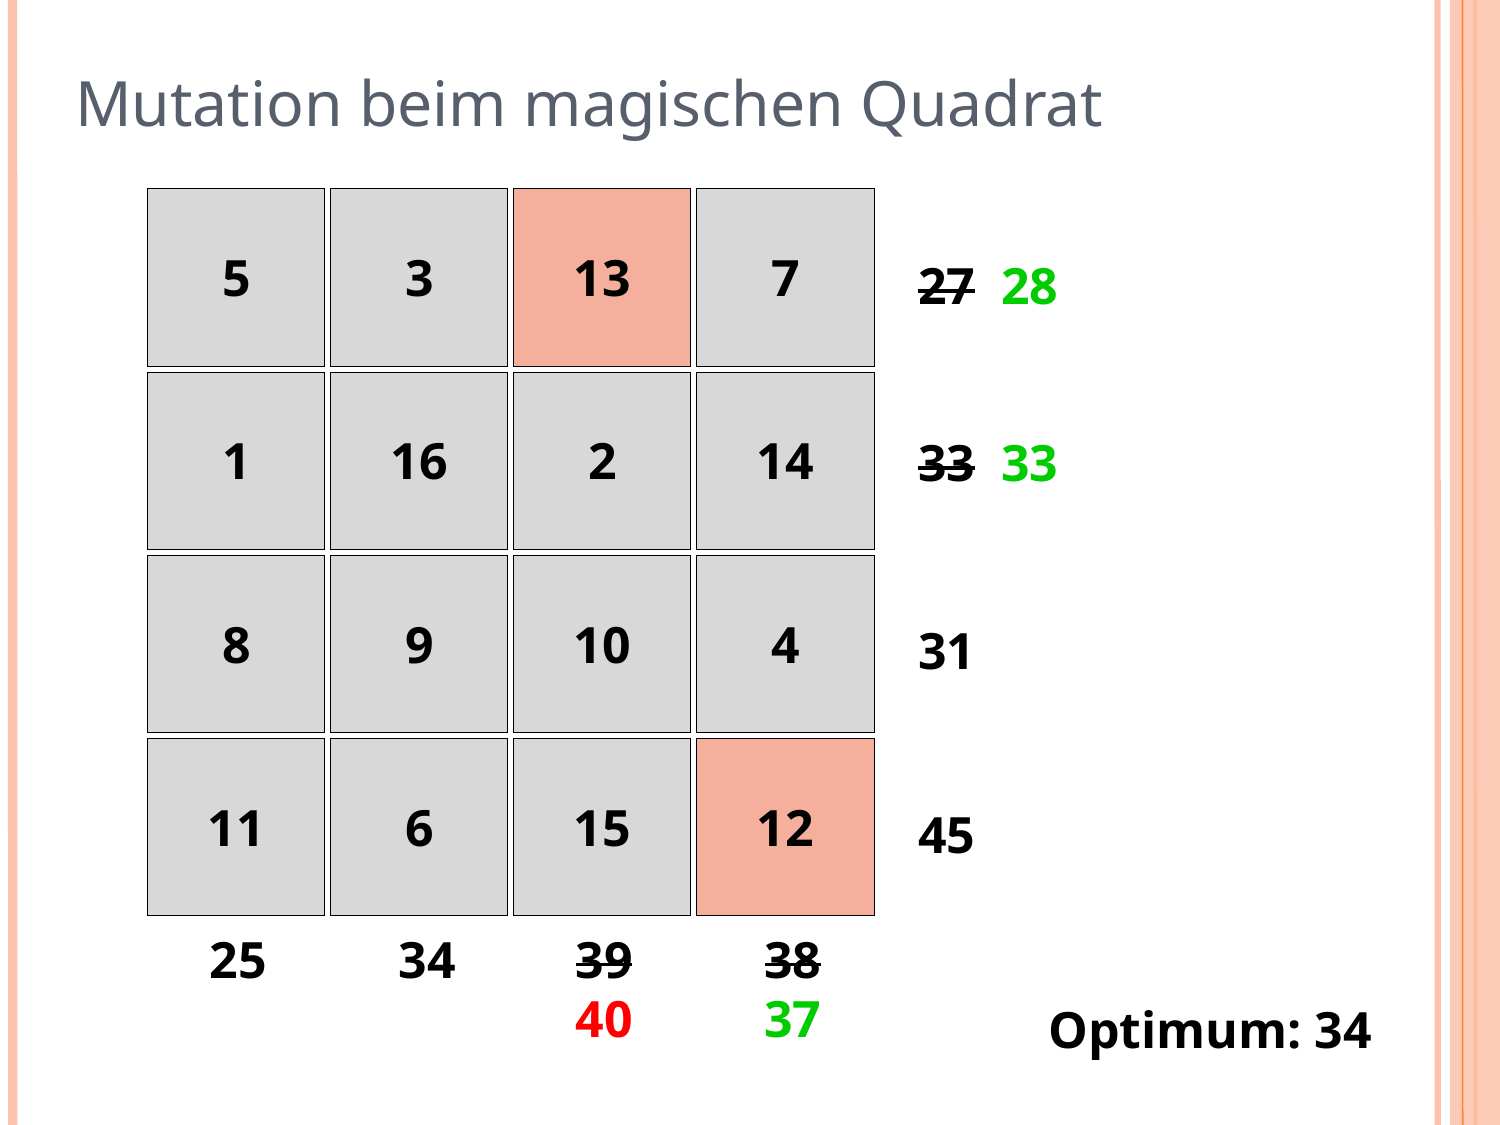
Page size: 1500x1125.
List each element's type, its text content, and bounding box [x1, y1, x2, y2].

text_box 14 [696, 372, 875, 550]
text_box 11 [147, 738, 325, 916]
text_box 45 [903, 792, 1058, 877]
text_box 27 [903, 243, 986, 328]
text_box 37 [749, 976, 904, 1060]
text_box 39 [598, 966, 623, 976]
text_box 4 [696, 555, 875, 733]
text_box 33 [903, 420, 986, 505]
text_box 3 [330, 188, 508, 367]
text_box 15 [513, 738, 691, 916]
text_box 31 [903, 608, 1058, 693]
text_box 39 [613, 948, 623, 960]
text_box 6 [330, 738, 508, 916]
text_box 8 [147, 555, 325, 733]
text_box 40 [560, 976, 715, 1060]
text_box 13 [513, 188, 691, 367]
text_box 38 [787, 966, 796, 976]
text_box 38 [749, 916, 904, 976]
text_box 12 [696, 738, 875, 916]
text_box 38 [801, 966, 812, 973]
text_box 34 [383, 916, 538, 1001]
text_box 39 [560, 916, 715, 976]
text_box Optimum: 34 [1033, 987, 1418, 1072]
text_box 10 [513, 555, 691, 733]
text_box 1 [147, 372, 325, 550]
text_box 16 [330, 372, 508, 550]
text_box 38 [802, 947, 811, 956]
text_box 33 [986, 420, 1141, 505]
text_box 7 [696, 188, 875, 367]
text_box 5 [147, 188, 325, 367]
text_box 28 [986, 243, 1141, 328]
text_box 25 [194, 916, 349, 1001]
text_box 2 [513, 372, 691, 550]
text_box 9 [330, 555, 508, 733]
title Mutation beim magischen Quadrat [75, 0, 1471, 185]
